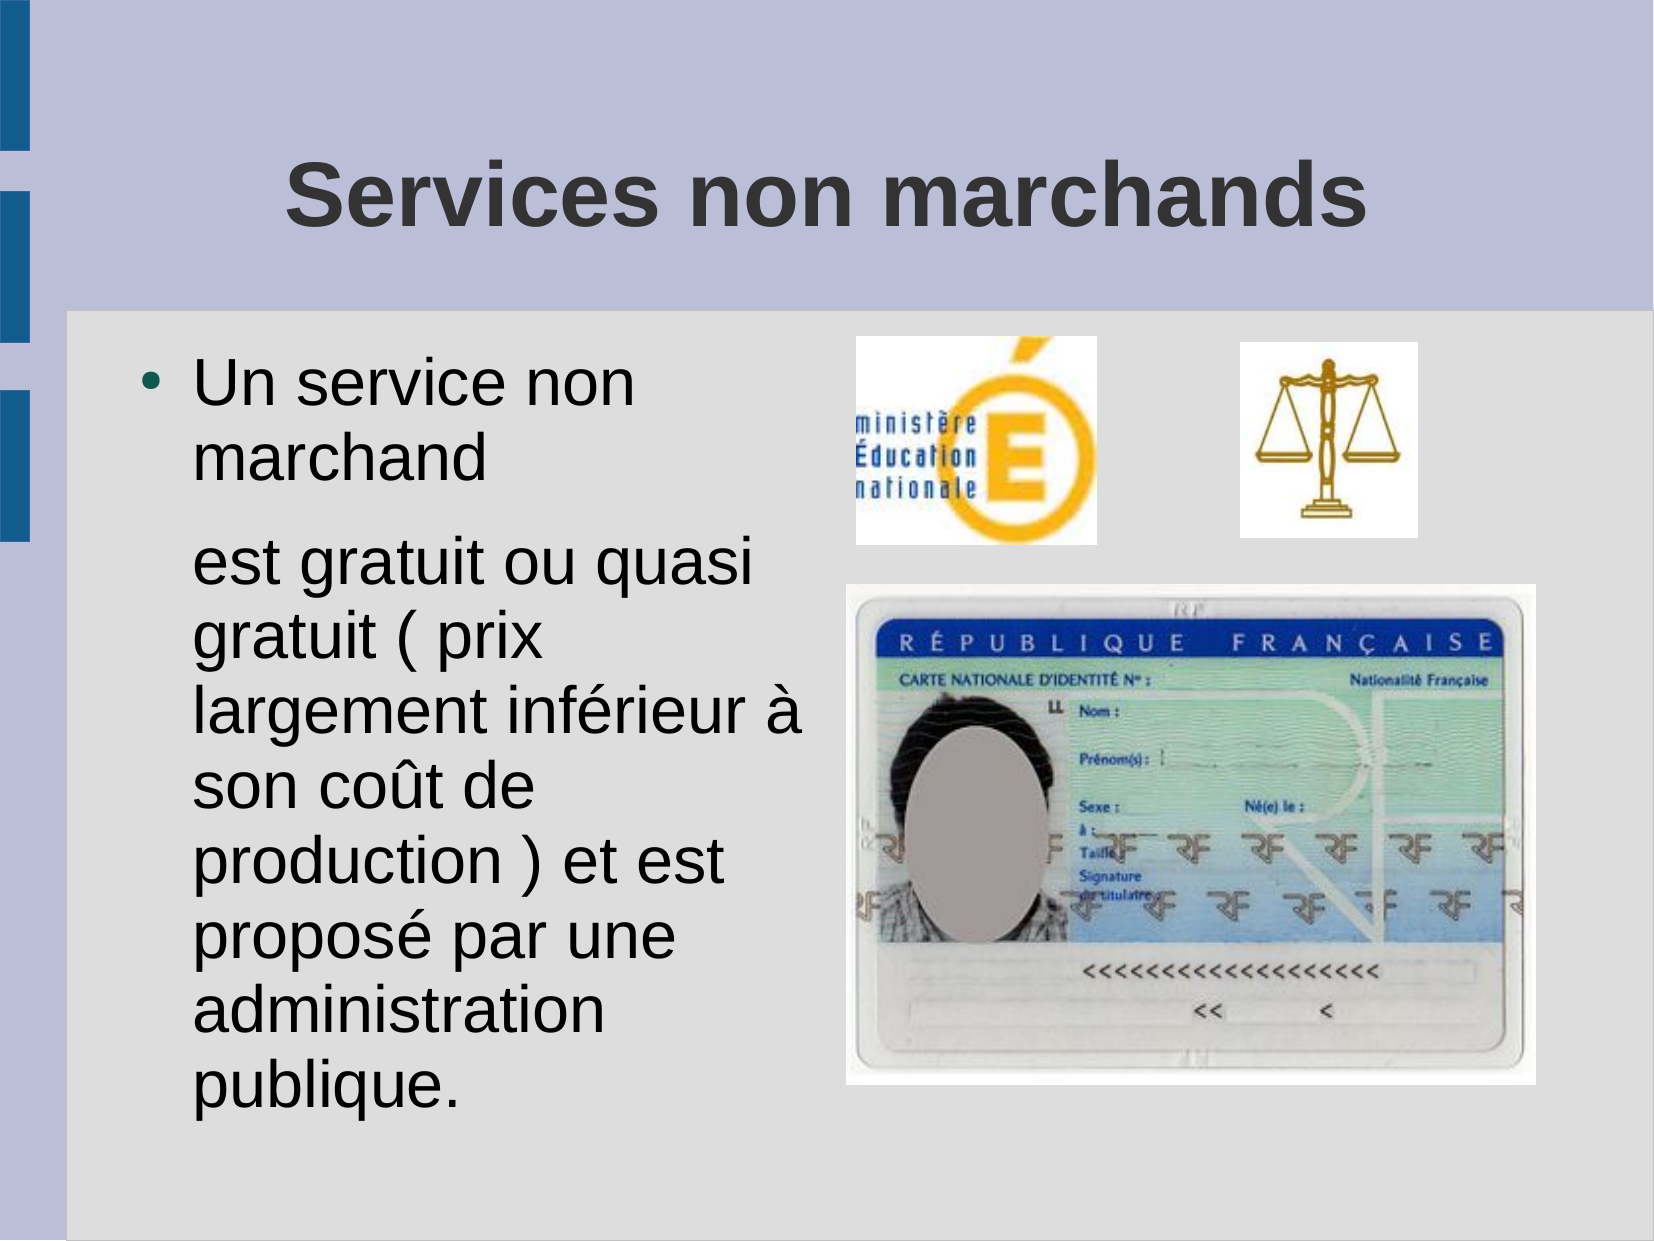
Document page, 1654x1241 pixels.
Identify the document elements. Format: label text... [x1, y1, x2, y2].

picture [846, 584, 1536, 1085]
picture [1240, 342, 1418, 538]
list Un service non marchand est gratuit ou quasi gratuit ( prix largement inférieur à son coût de production ) et est proposé par une administration publique. [121, 344, 811, 1127]
title Services non marchands [121, 91, 1534, 299]
picture [856, 336, 1097, 545]
